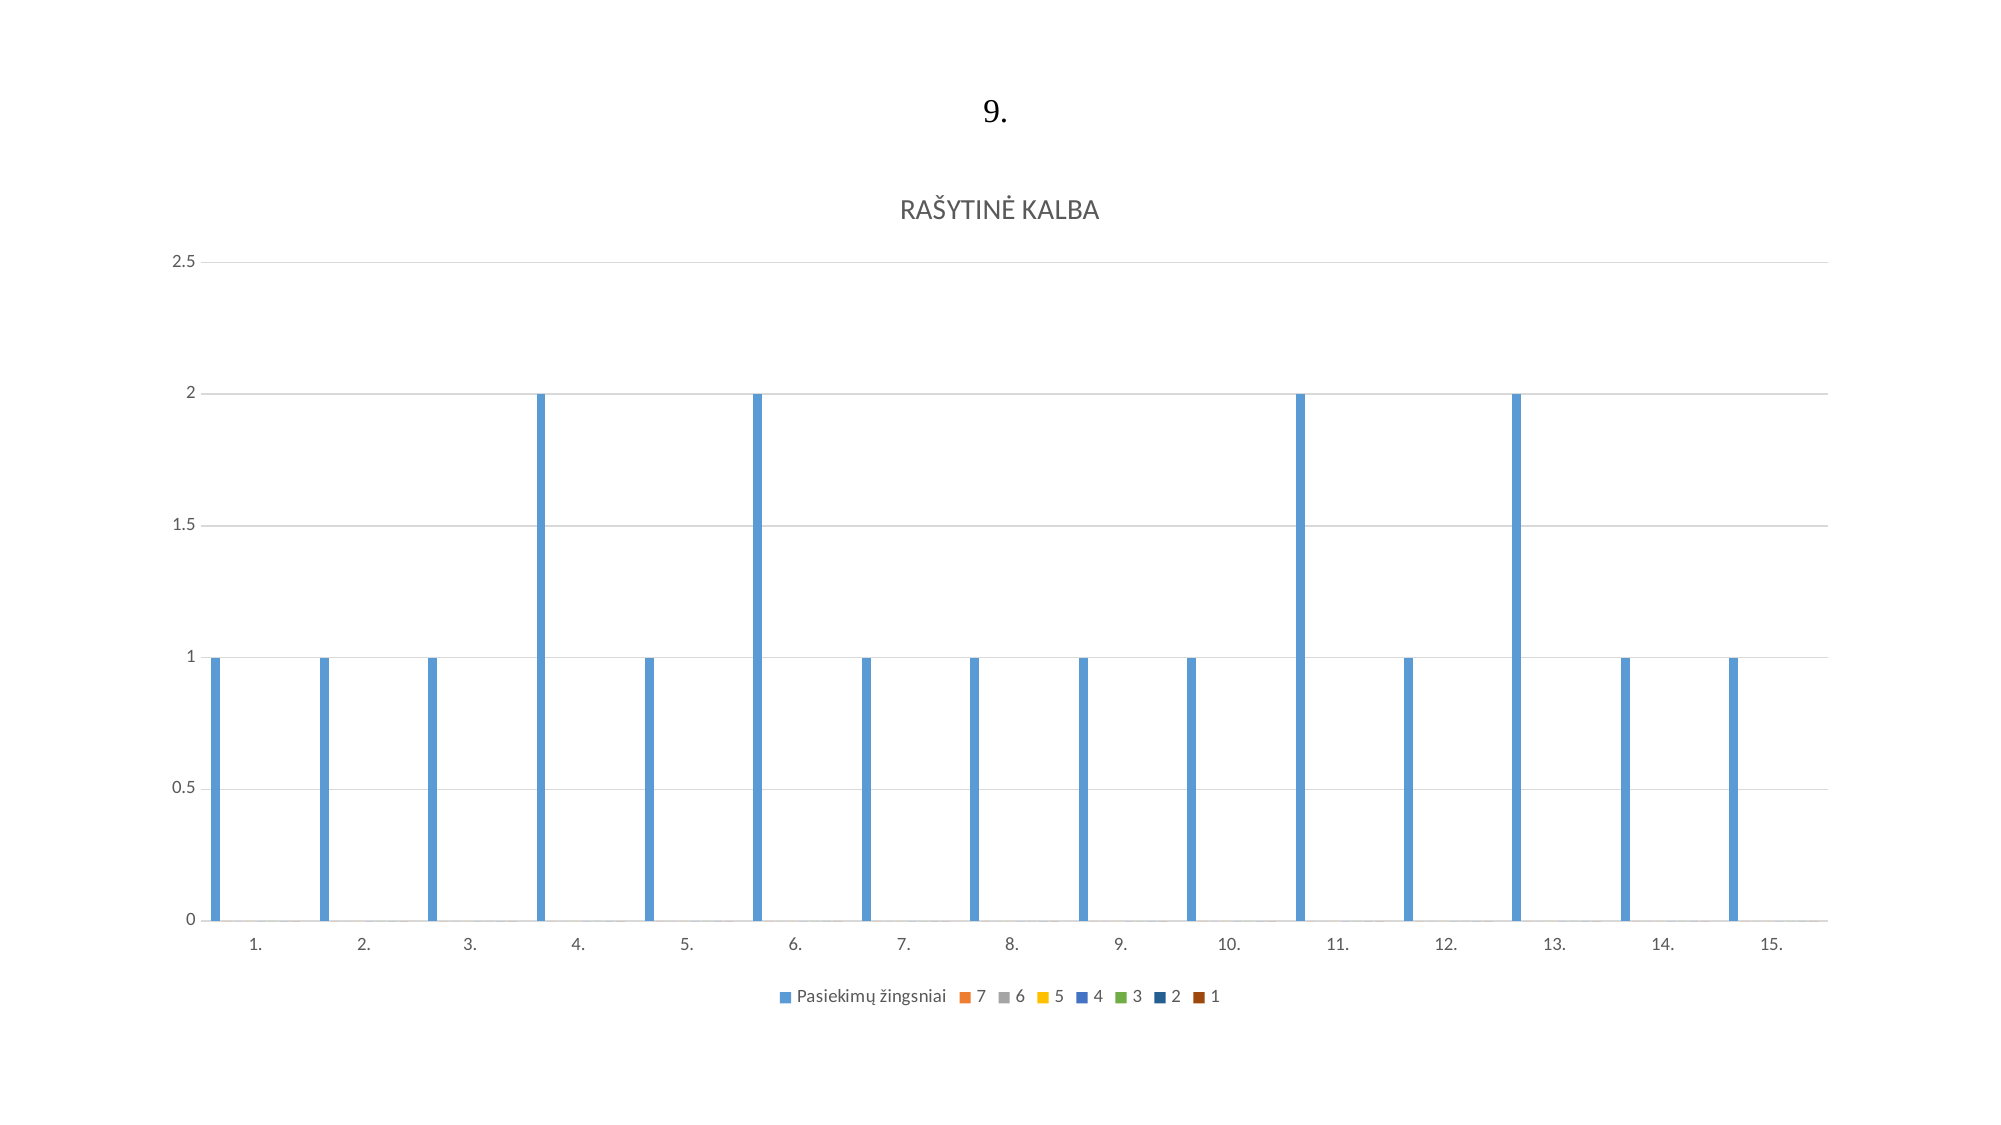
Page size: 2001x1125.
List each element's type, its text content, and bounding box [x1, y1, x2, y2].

title 9. [137, 59, 1863, 163]
chart [137, 163, 1863, 1014]
